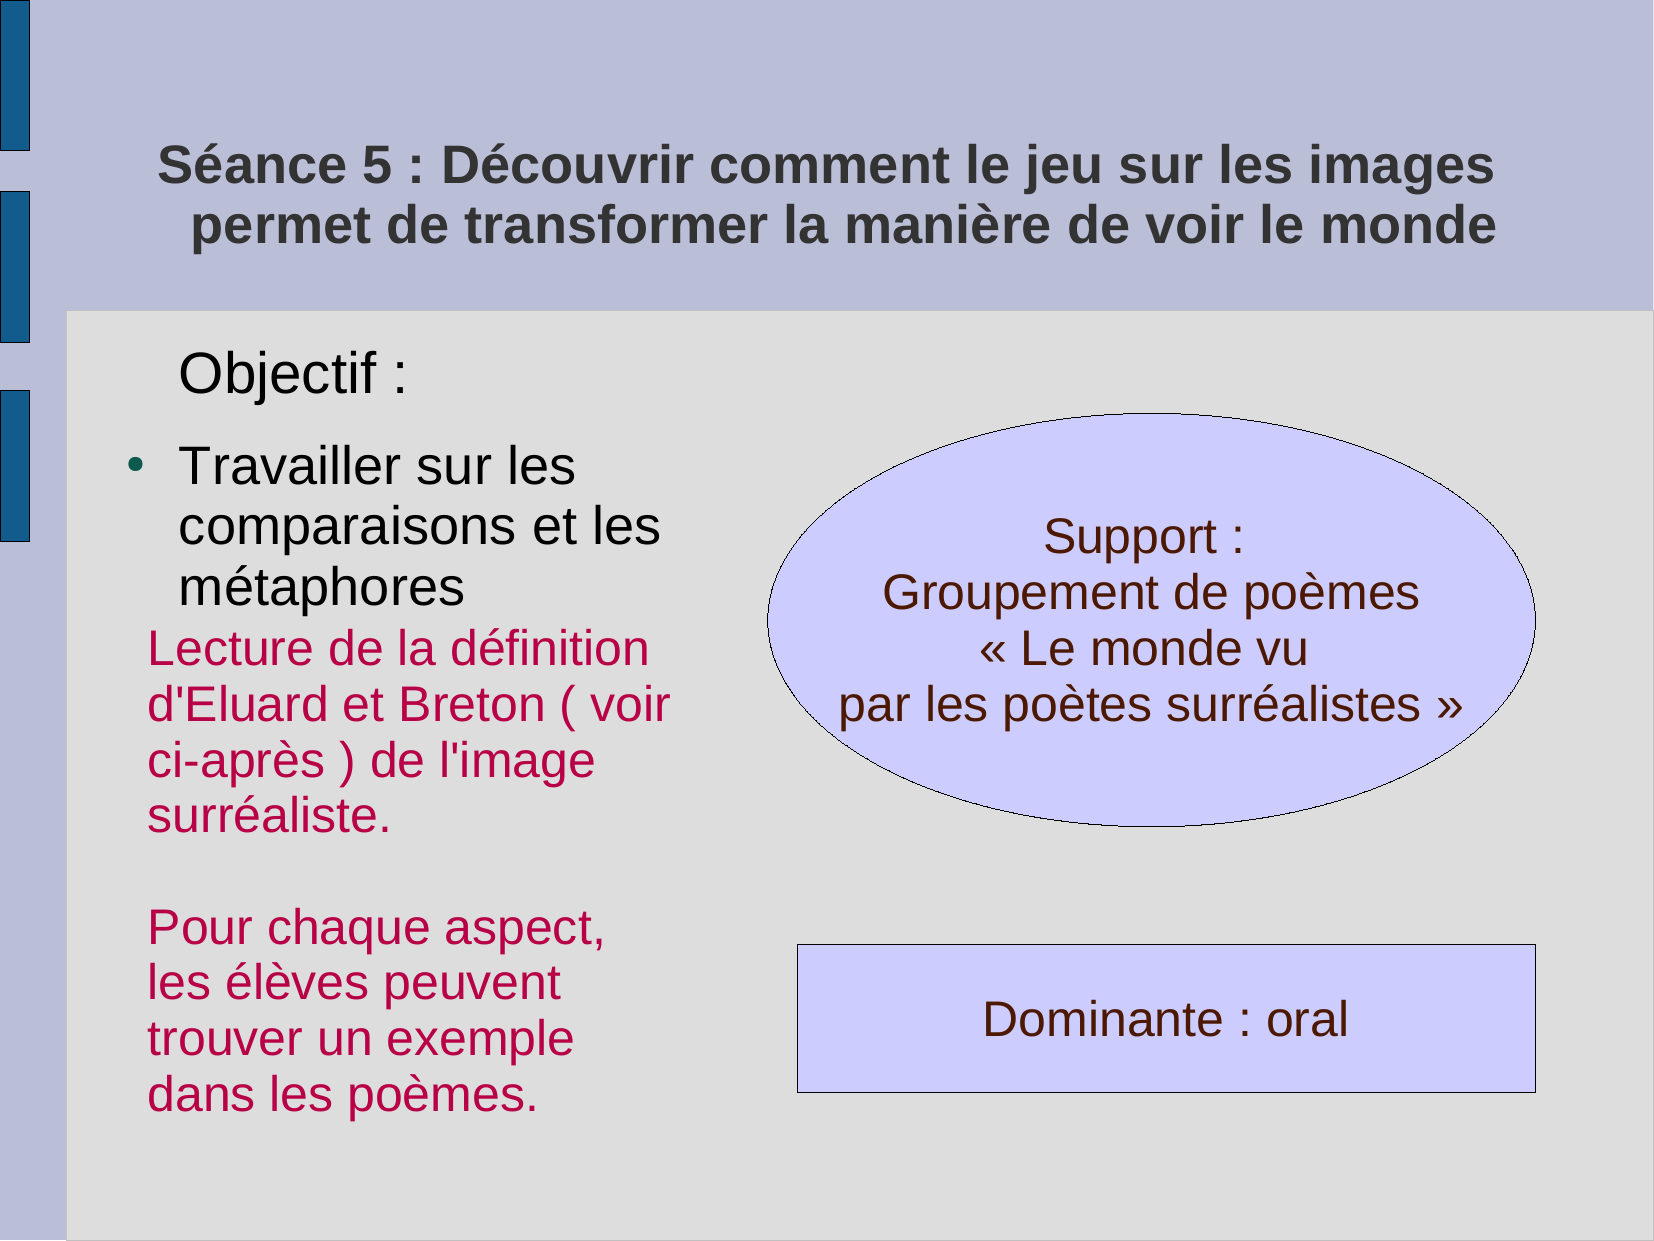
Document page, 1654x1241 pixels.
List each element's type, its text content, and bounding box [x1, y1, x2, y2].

title Séance 5 : Découvrir comment le jeu sur les images permet de transformer la manière de voir le monde [121, 91, 1534, 299]
text_box Dominante : oral [797, 944, 1536, 1093]
list Objectif : Travailler sur les comparaisons et les métaphores [108, 340, 709, 1123]
text_box Support : Groupement de poèmes « Le monde vu par les poètes surréalistes » [767, 413, 1536, 827]
text_box Lecture de la définition d'Eluard et Breton ( voir ci-après ) de l'image surréaliste. Pour chaque aspect, les élèves peuvent trouver un exemple dans les poèmes. [147, 620, 680, 1123]
